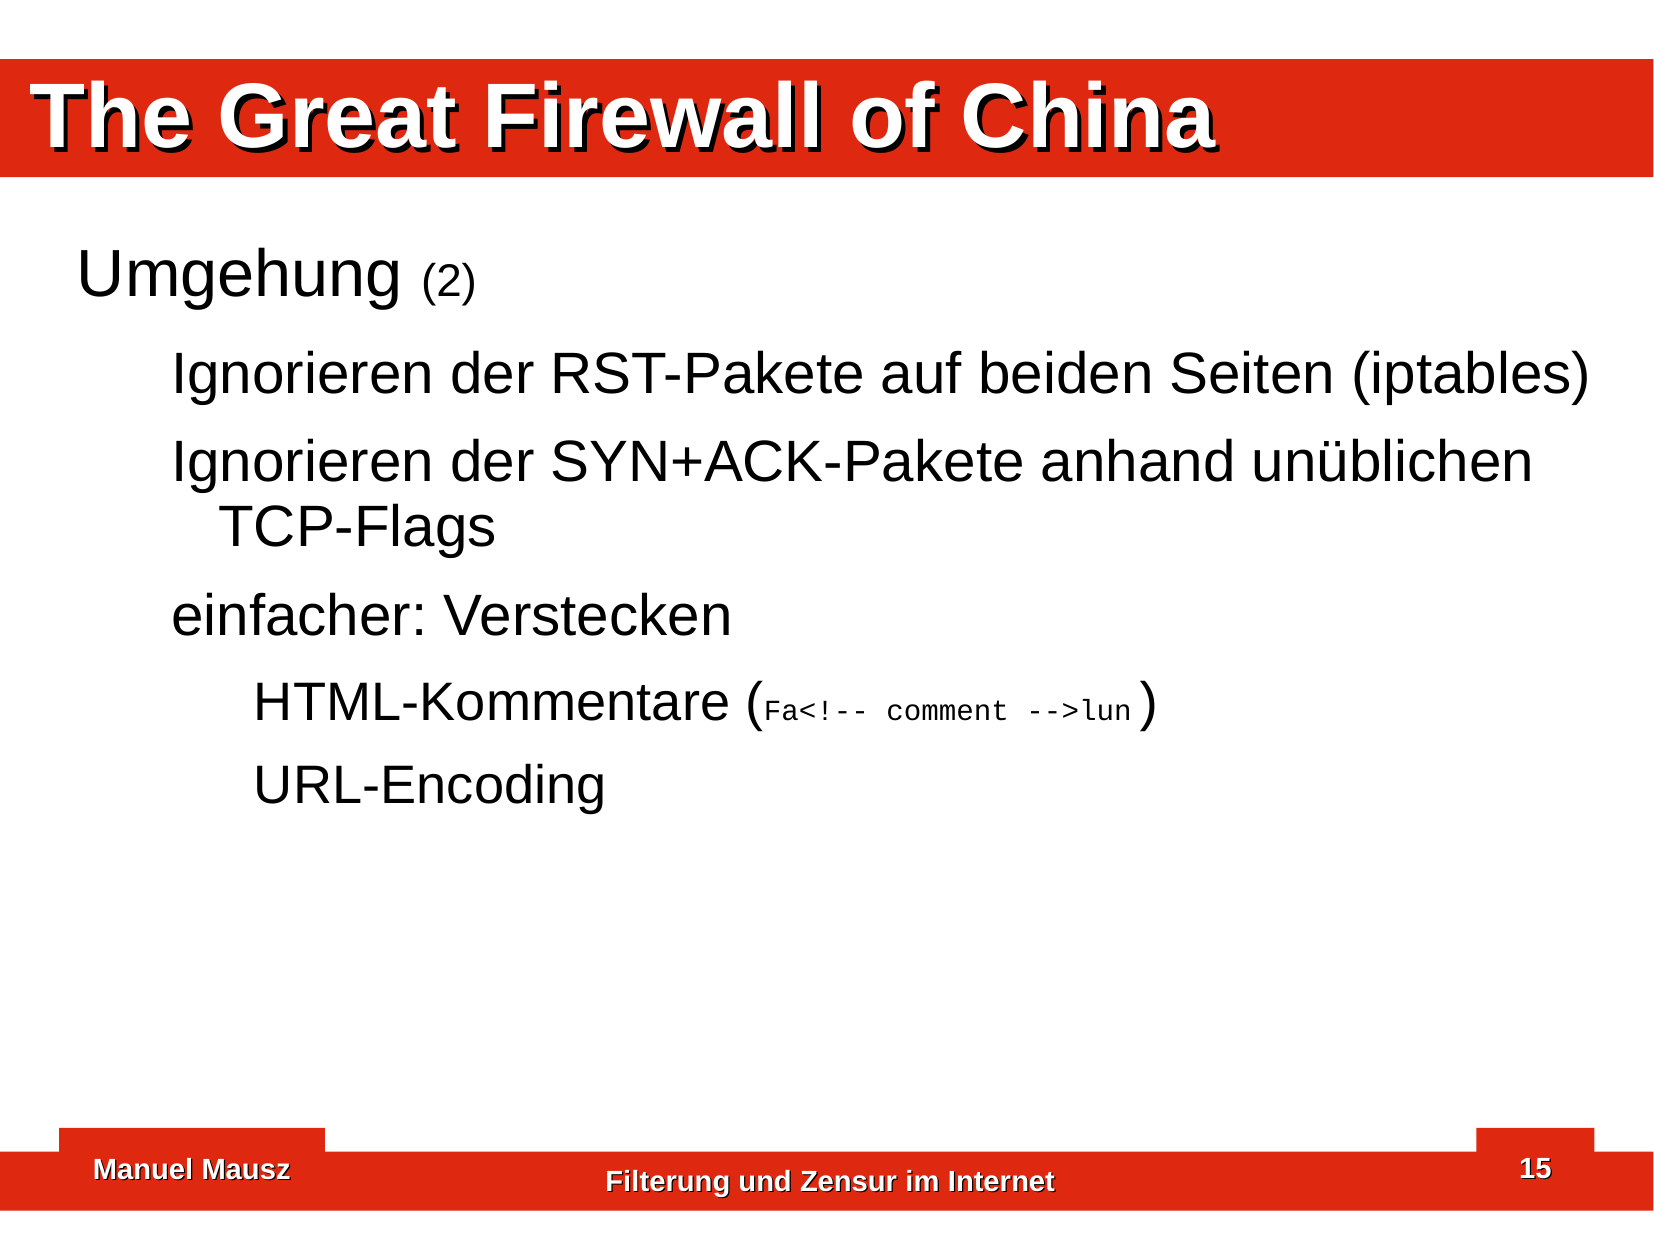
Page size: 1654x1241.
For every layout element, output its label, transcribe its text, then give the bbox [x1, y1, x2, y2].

title The Great Firewall of China [29, 64, 1625, 168]
list Umgehung (2) Ignorieren der RST-Pakete auf beiden Seiten (iptables) Ignorieren der SYN+ACK-Pakete anhand unüblichen TCP-Flags einfacher: Verstecken HTML-Kommentare (Fa<!-- comment -->lun) URL-Encoding [76, 236, 1595, 1040]
